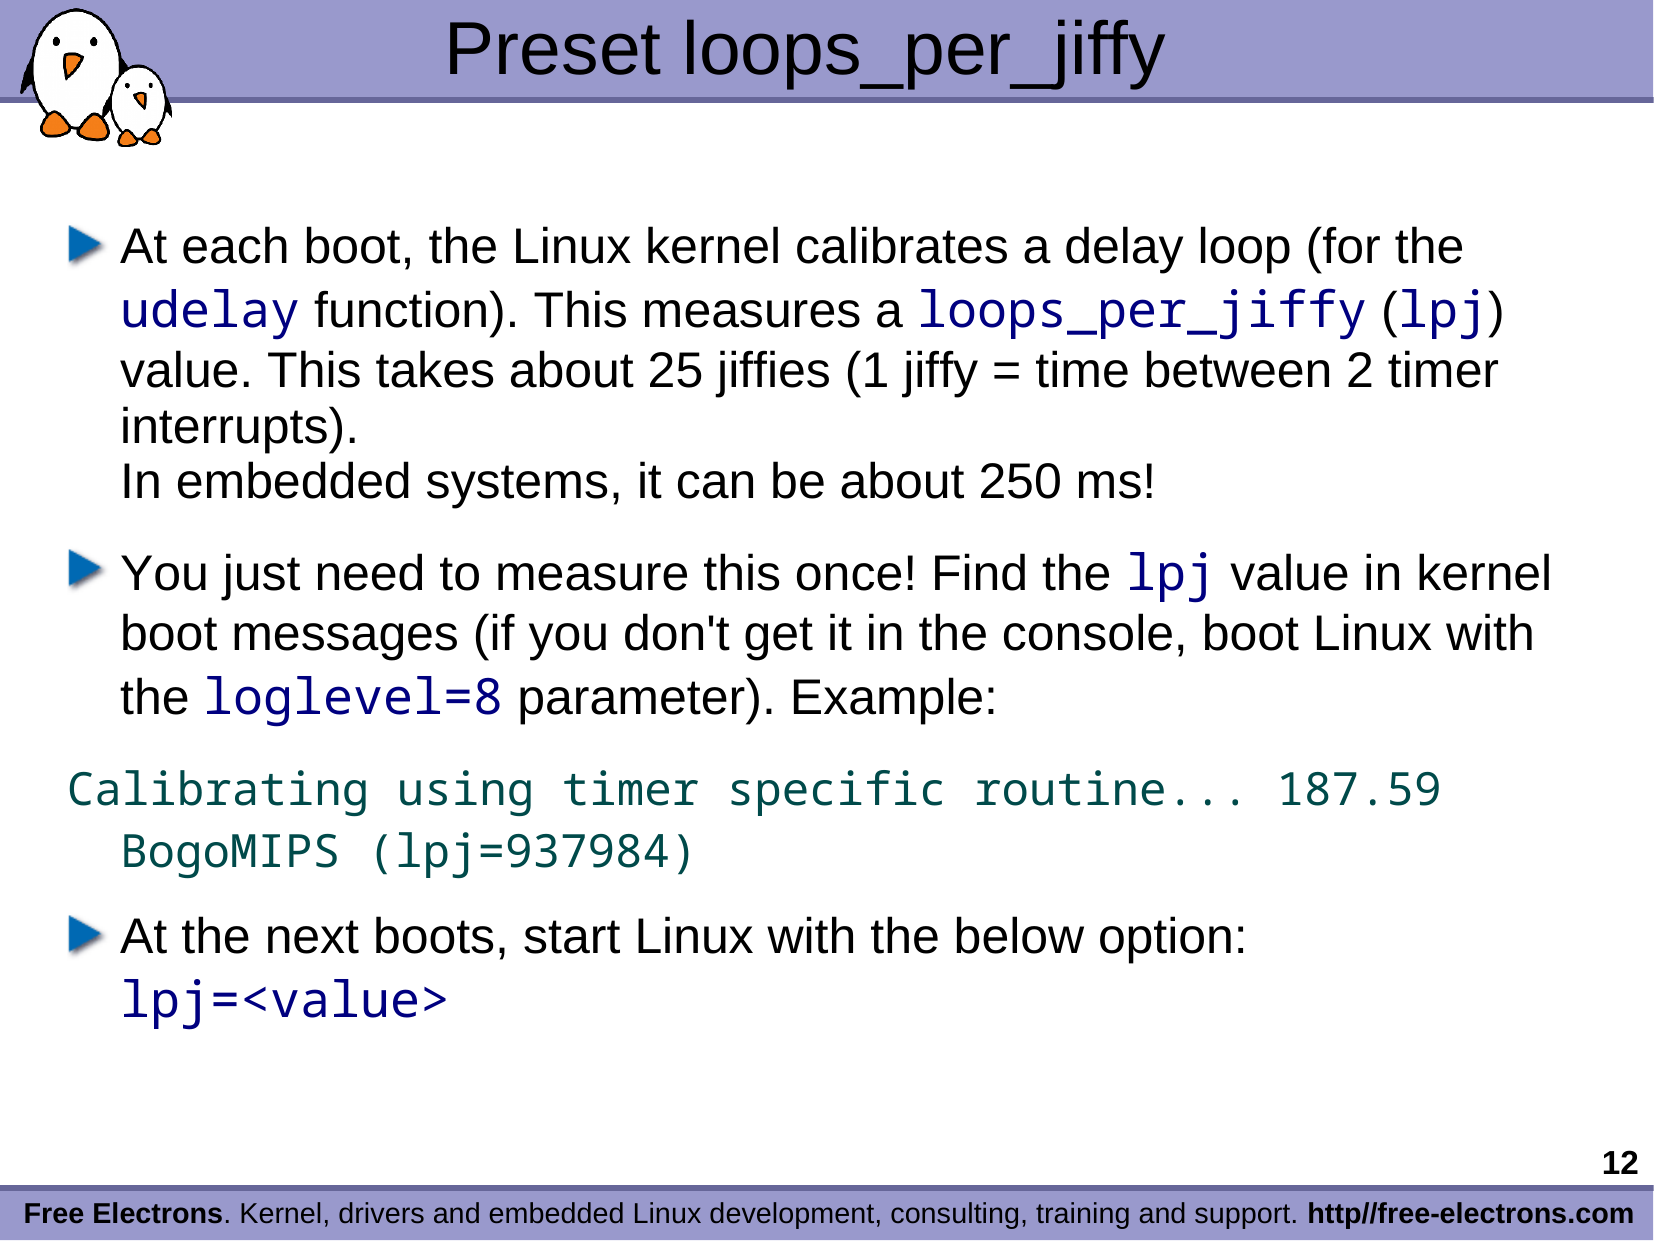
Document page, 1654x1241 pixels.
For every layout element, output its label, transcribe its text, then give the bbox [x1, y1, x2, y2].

picture [20, 8, 172, 147]
list At each boot, the Linux kernel calibrates a delay loop (for the udelay function). This measures a loops_per_jiffy (lpj) value. This takes about 25 jiffies (1 jiffy = time between 2 timer interrupts). In embedded systems, it can be about 250 ms! You just need to measure this once! Find the lpj value in kernel boot messages (if you don't get it in the console, boot Linux with the loglevel=8 parameter). Example: Calibrating using timer specific routine... 187.59 BogoMIPS (lpj=937984) At the next boots, start Linux with the below option: lpj=<value> [49, 218, 1606, 1068]
title Preset loops_per_jiffy [60, 0, 1551, 98]
